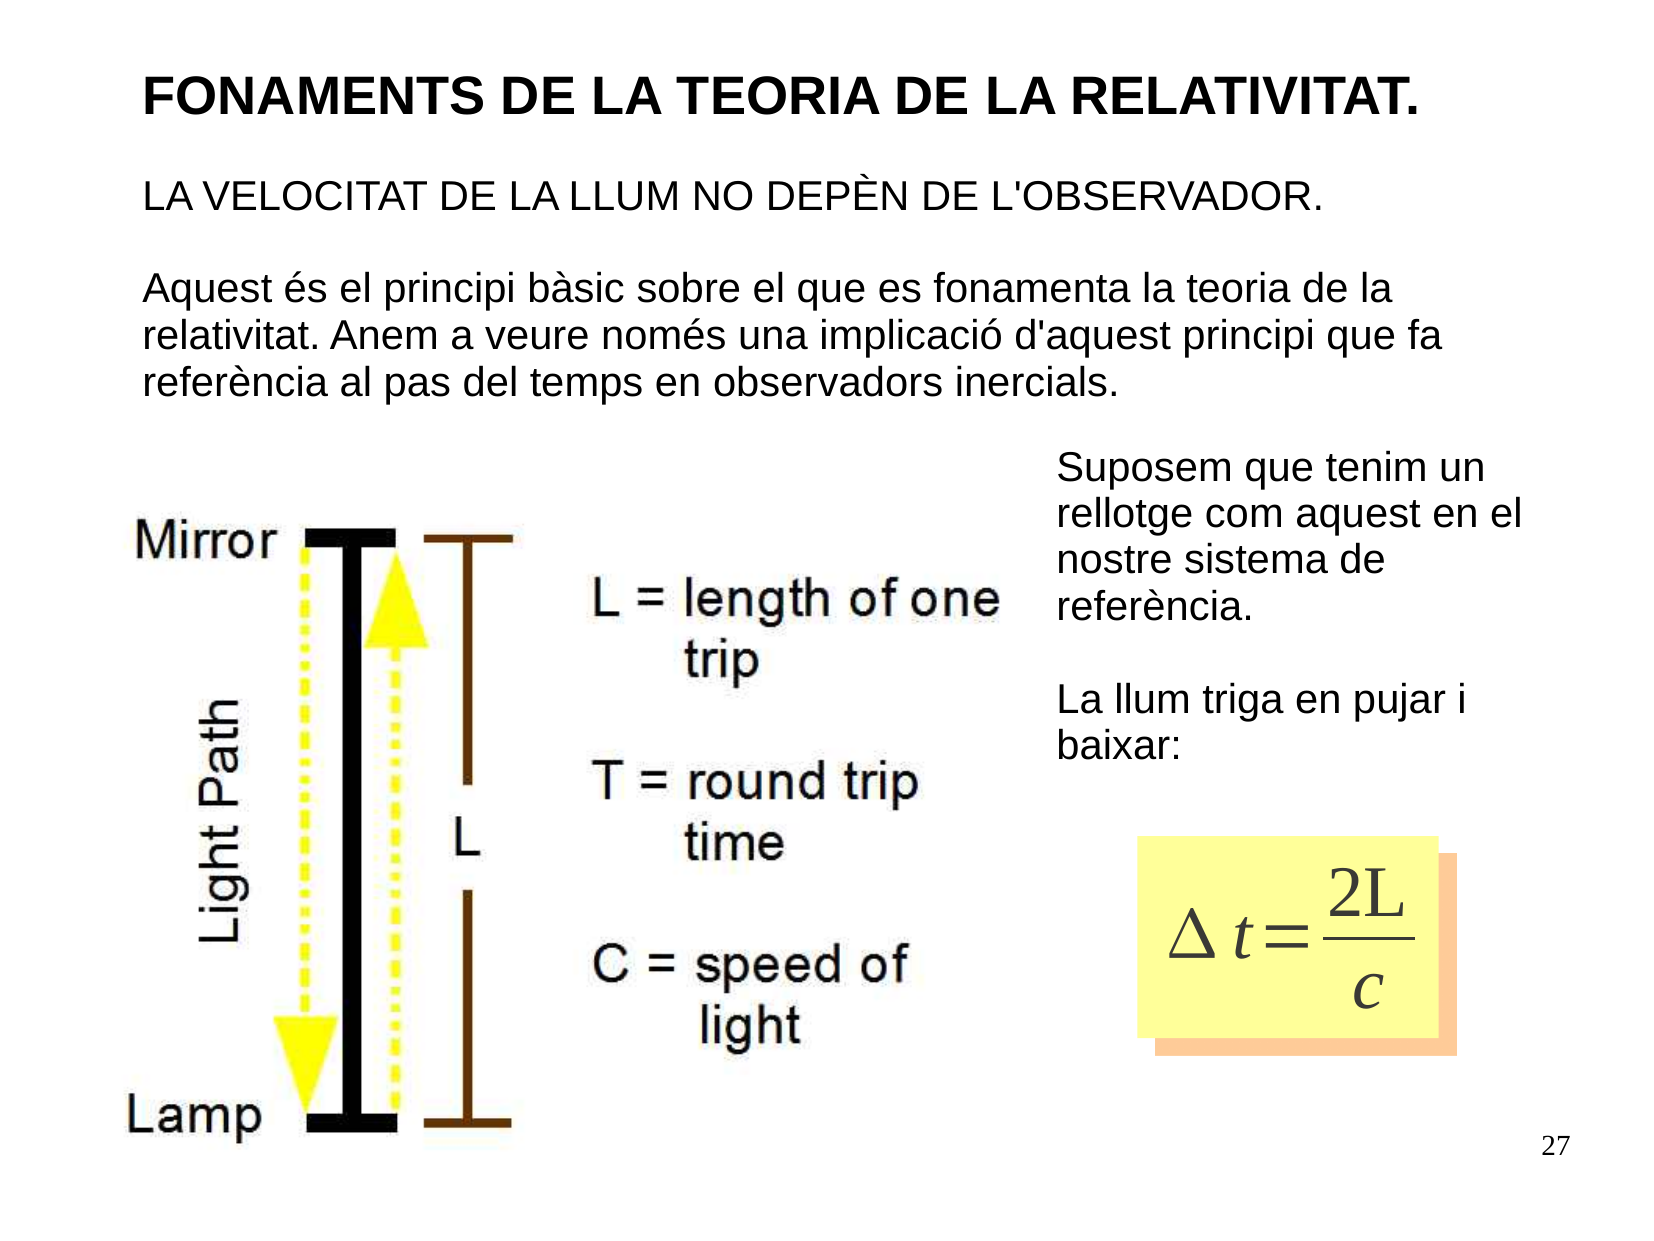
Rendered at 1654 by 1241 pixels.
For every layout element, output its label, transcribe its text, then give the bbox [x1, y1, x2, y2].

text_box FONAMENTS DE LA TEORIA DE LA RELATIVITAT. LA VELOCITAT DE LA LLUM NO DEPÈN DE L'OBSERVADOR. Aquest és el principi bàsic sobre el que es fonamenta la teoria de la relativitat. Anem a veure només una implicació d'aquest principi que fa referència al pas del temps en observadors inercials. [127, 57, 1528, 415]
picture [99, 499, 1026, 1164]
chart [1161, 852, 1425, 1025]
text_box [1137, 836, 1439, 1039]
text_box Suposem que tenim un rellotge com aquest en el nostre sistema de referència. La llum triga en pujar i baixar: [1041, 435, 1581, 776]
